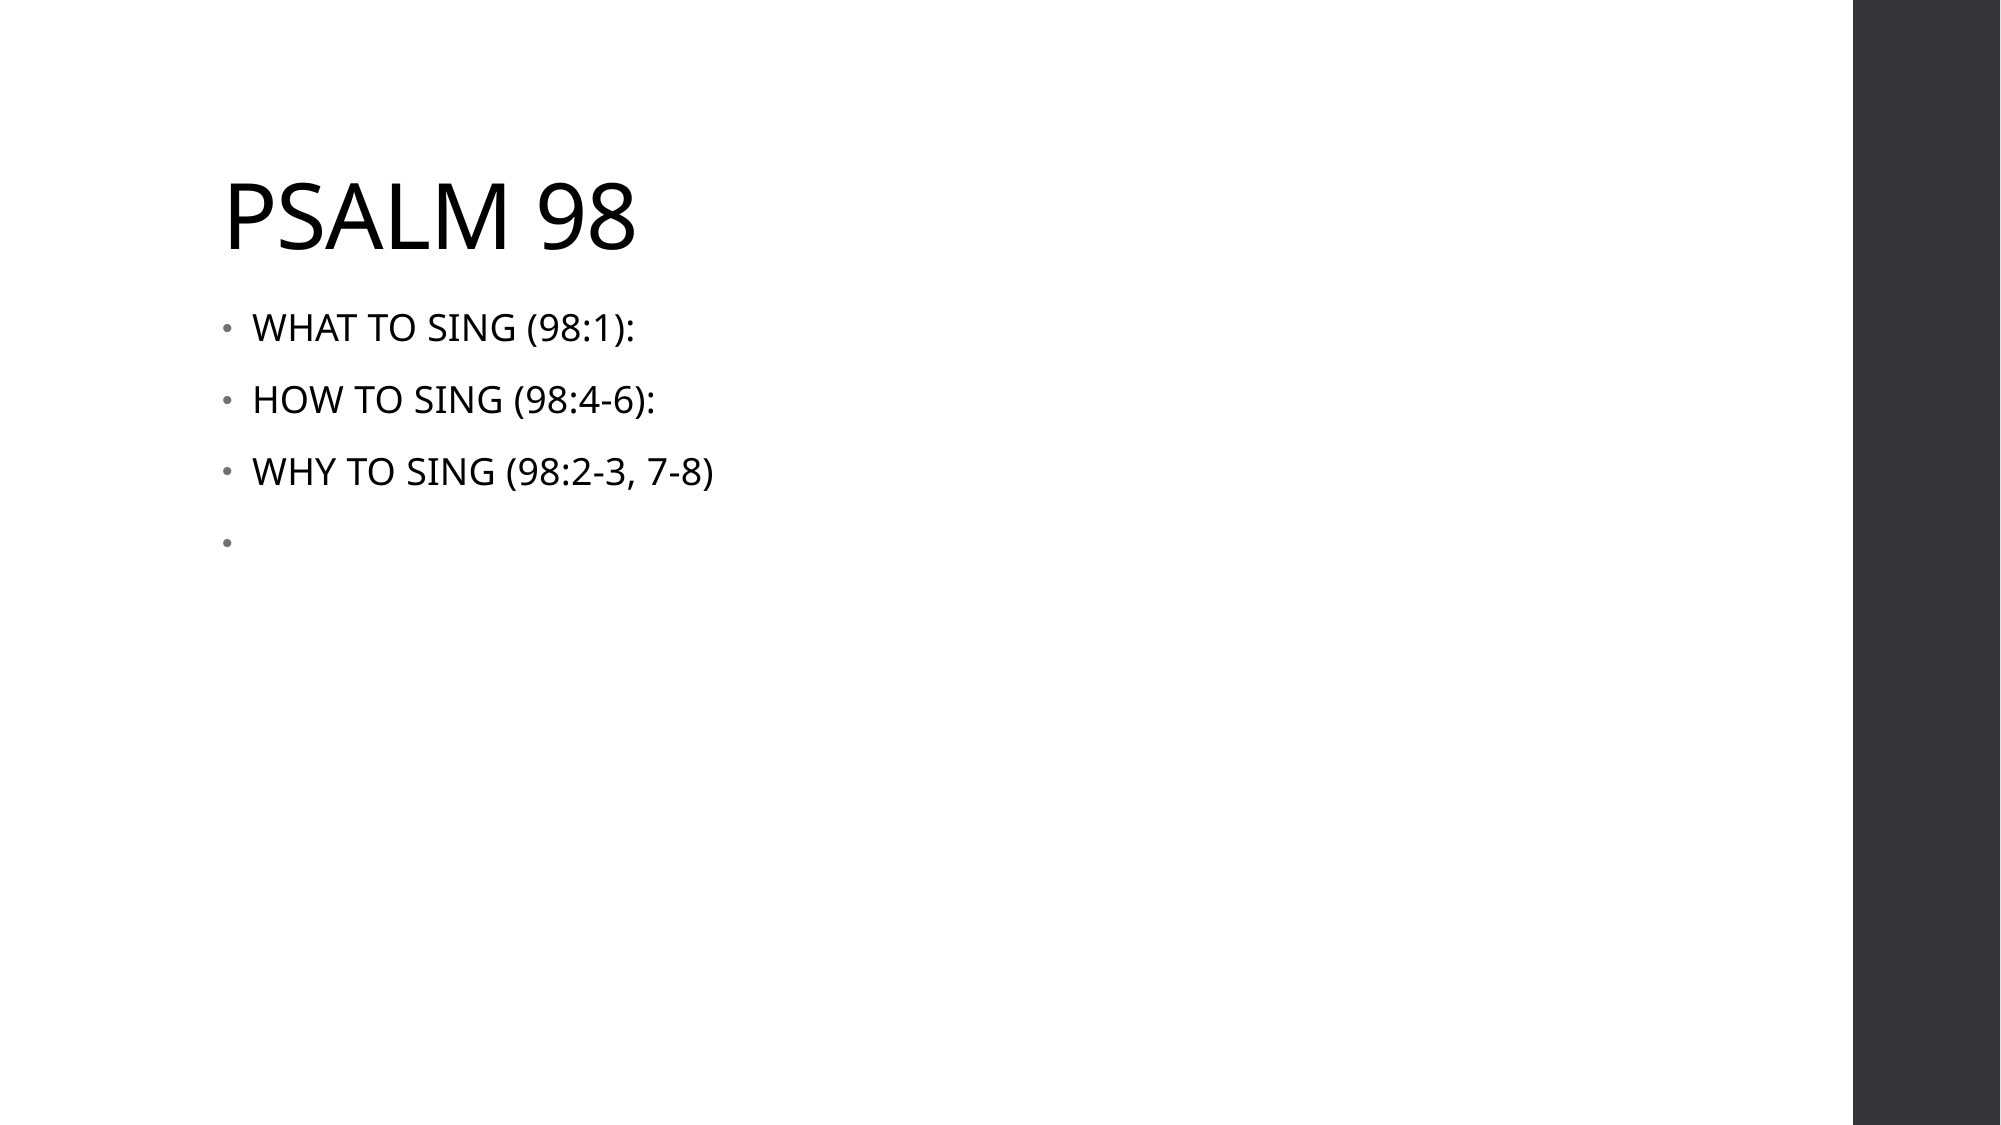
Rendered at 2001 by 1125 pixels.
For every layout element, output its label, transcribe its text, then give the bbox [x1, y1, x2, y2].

title PSALM 98 [206, 60, 1797, 278]
list WHAT TO SING (98:1): HOW TO SING (98:4-6): WHY TO SING (98:2-3, 7-8) [206, 299, 1617, 1014]
